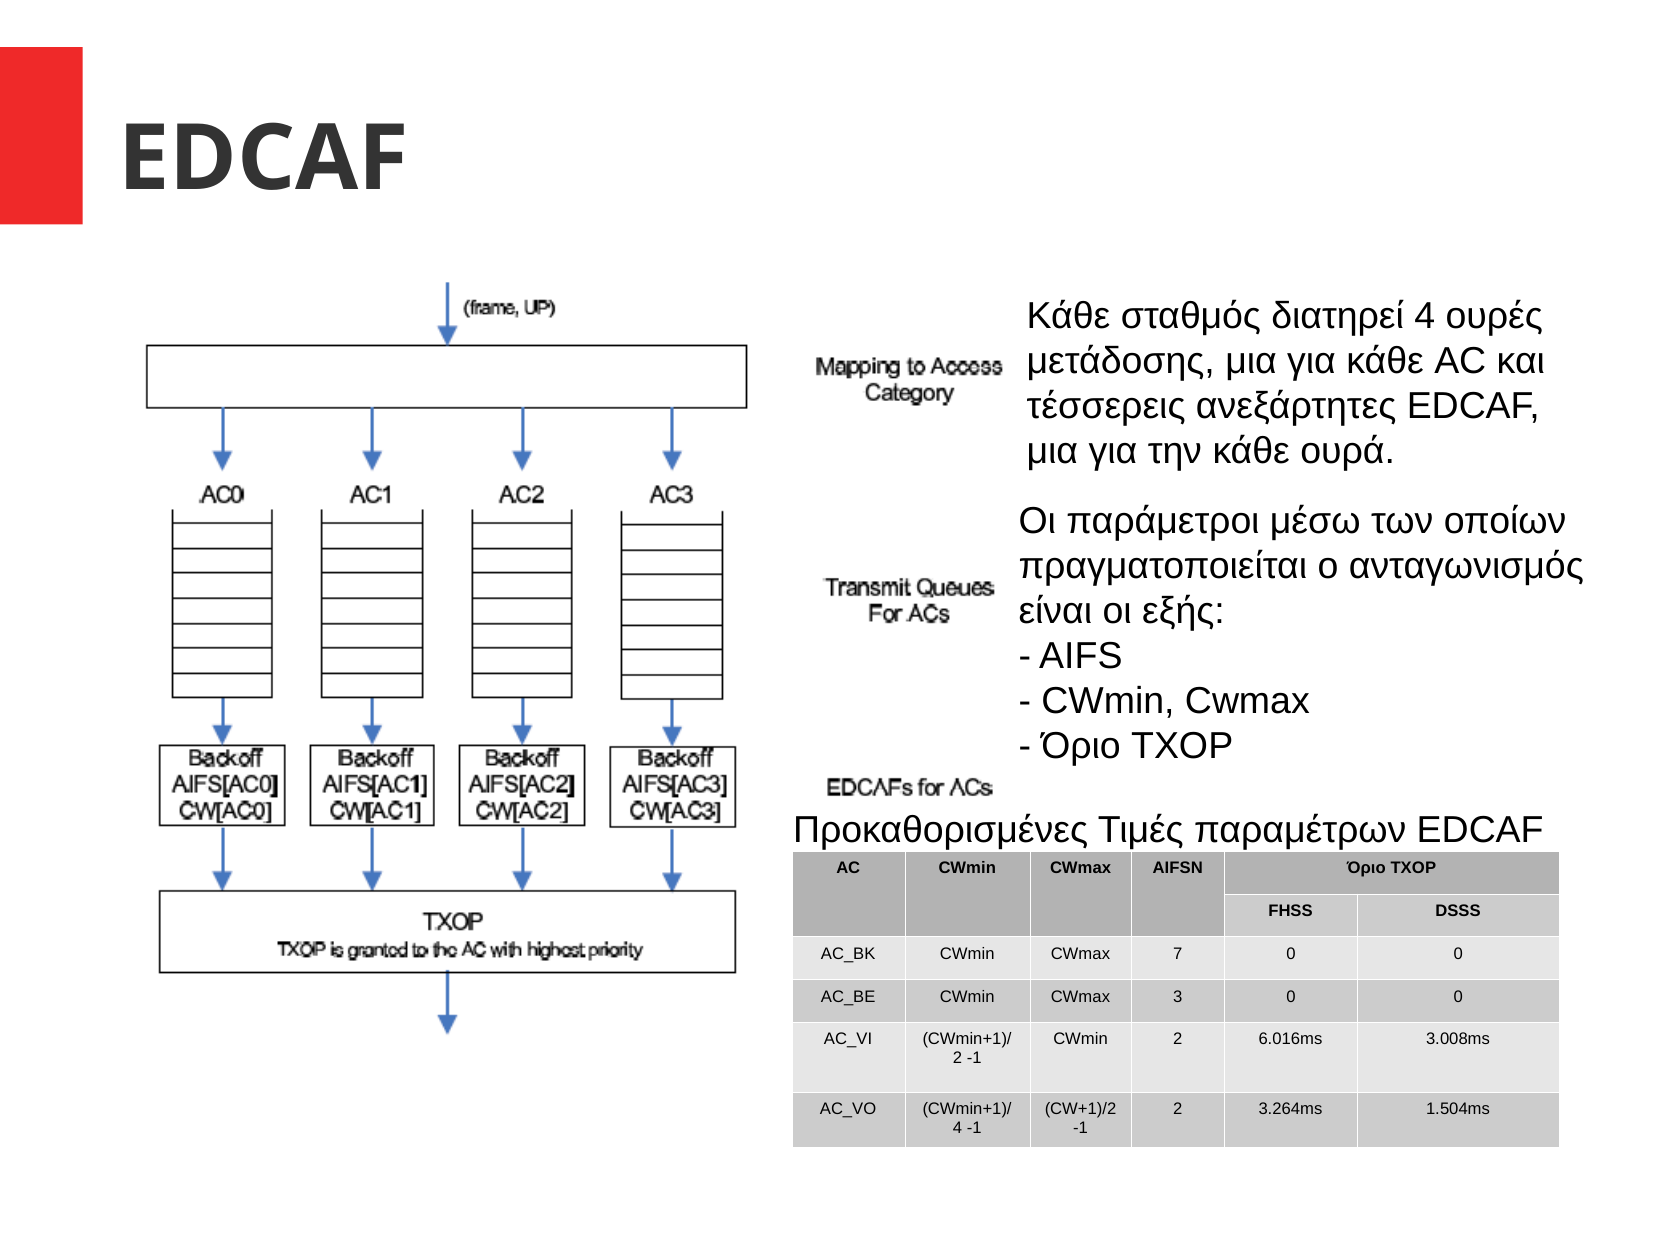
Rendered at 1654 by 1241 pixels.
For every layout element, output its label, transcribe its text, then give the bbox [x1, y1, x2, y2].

table_cell CWmin [1031, 1023, 1131, 1092]
table_header AC [793, 852, 905, 936]
text_box Οι παράμετροι μέσω των οποίων πραγματοποιείται ο ανταγωνισμός είναι οι εξής: - AIFS - CWmin, Cwmax - Όριο TXOP [1003, 489, 1599, 756]
table_cell AC_VO [793, 1093, 905, 1147]
table_cell CWmax [1031, 937, 1131, 979]
table_cell CWmin [906, 980, 1030, 1022]
table_cell 2 [1132, 1023, 1224, 1092]
table_cell AC_BK [793, 937, 905, 979]
table_cell AC_VI [793, 1023, 905, 1092]
table_cell 6.016ms [1225, 1023, 1357, 1092]
table_cell 0 [1225, 937, 1357, 979]
table_cell DSSS [1358, 895, 1559, 936]
text_box Κάθε σταθμός διατηρεί 4 ουρές μετάδοσης, μια για κάθε AC και τέσσερεις ανεξάρτητες EDCAF, μια για την κάθε ουρά. [1011, 283, 1571, 467]
table_cell (CWmin+1)/4 -1 [906, 1093, 1030, 1147]
table_cell 7 [1132, 937, 1224, 979]
table_cell FHSS [1225, 895, 1357, 936]
table_cell 0 [1358, 937, 1559, 979]
table_cell 0 [1225, 980, 1357, 1022]
table_cell CWmax [1031, 980, 1131, 1022]
table_header Όριο TXOP [1225, 852, 1559, 894]
table_header CWmax [1031, 852, 1131, 936]
table_cell AC_BE [793, 980, 905, 1022]
table_header CWmin [906, 852, 1030, 936]
table_cell CWmin [906, 937, 1030, 979]
table_header AIFSN [1132, 852, 1224, 936]
picture [47, 241, 1041, 1052]
table_cell 3.264ms [1225, 1093, 1357, 1147]
table_cell 3.008ms [1358, 1023, 1559, 1092]
text_box Προκαθορισμένες Τιμές παραμέτρων EDCAF [778, 797, 1559, 854]
text_box EDCAF [118, 49, 1571, 257]
table_cell 0 [1358, 980, 1559, 1022]
table_cell 3 [1132, 980, 1224, 1022]
table_cell 1.504ms [1358, 1093, 1559, 1147]
table_cell 2 [1132, 1093, 1224, 1147]
table_cell (CW+1)/2 -1 [1031, 1093, 1131, 1147]
table_cell (CWmin+1)/2 -1 [906, 1023, 1030, 1092]
